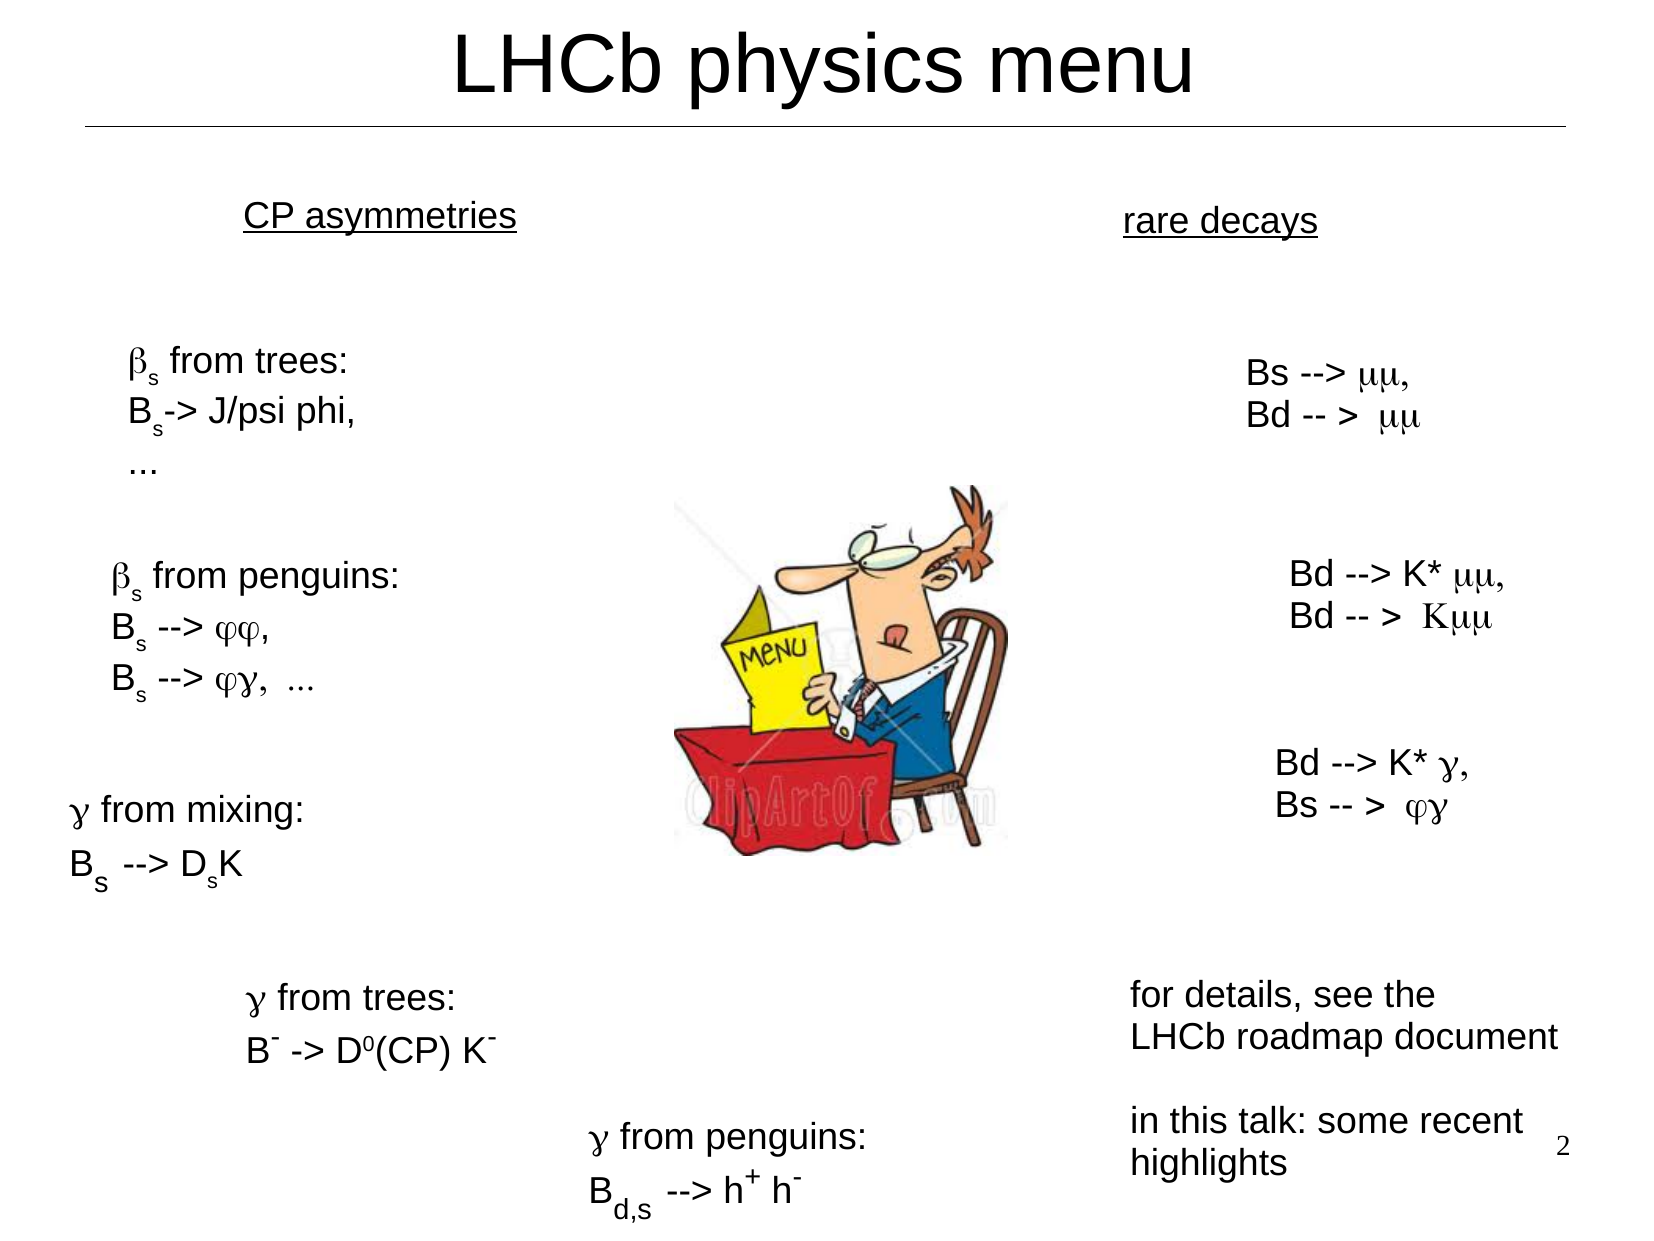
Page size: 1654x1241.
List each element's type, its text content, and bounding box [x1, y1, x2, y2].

text_box bs from penguins: Bs --> jj, Bs --> jg, ... [96, 547, 416, 727]
text_box g from penguins: Bd,s --> h+ h- [573, 1108, 878, 1241]
text_box for details, see the LHCb roadmap document in this talk: some recent highlights [1115, 966, 1575, 1192]
text_box rare decays [1108, 192, 1334, 250]
text_box bs from trees: Bs-> J/psi phi, ... [112, 331, 371, 495]
title LHCb physics menu [79, 5, 1568, 121]
text_box g from mixing: Bs --> DsK [54, 781, 315, 914]
text_box Bd --> K* mm, Bd -- > Kmm [1274, 544, 1521, 658]
picture [674, 485, 1008, 856]
text_box CP asymmetries [228, 187, 533, 245]
text_box Bs --> mm, Bd -- > mm [1230, 343, 1426, 457]
text_box Bd --> K* g, Bs -- > jg [1259, 734, 1480, 847]
text_box g from trees: B- -> D0(CP) K- [230, 968, 512, 1097]
